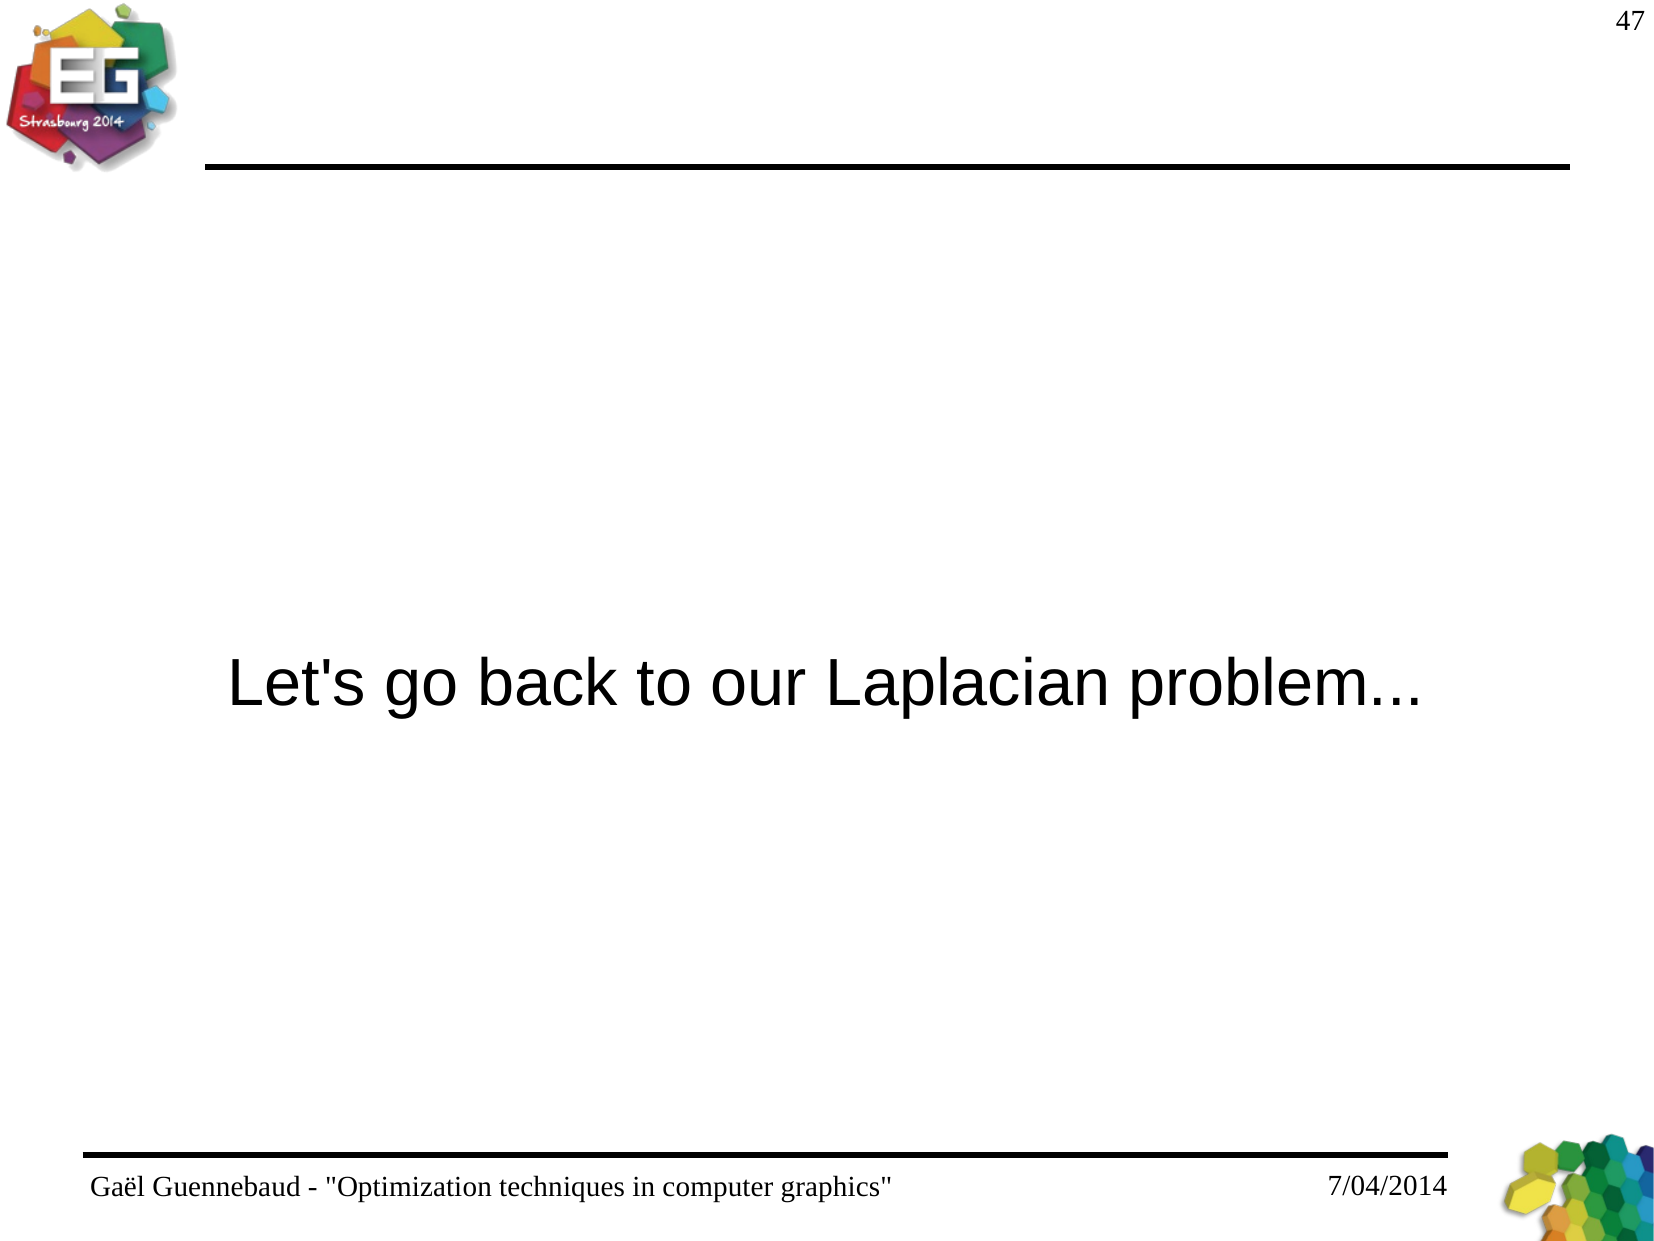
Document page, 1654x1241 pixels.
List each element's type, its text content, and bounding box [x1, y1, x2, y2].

picture [1499, 1128, 1654, 1241]
picture [0, 0, 180, 180]
subtitle Let's go back to our Laplacian problem... [82, 240, 1571, 1126]
